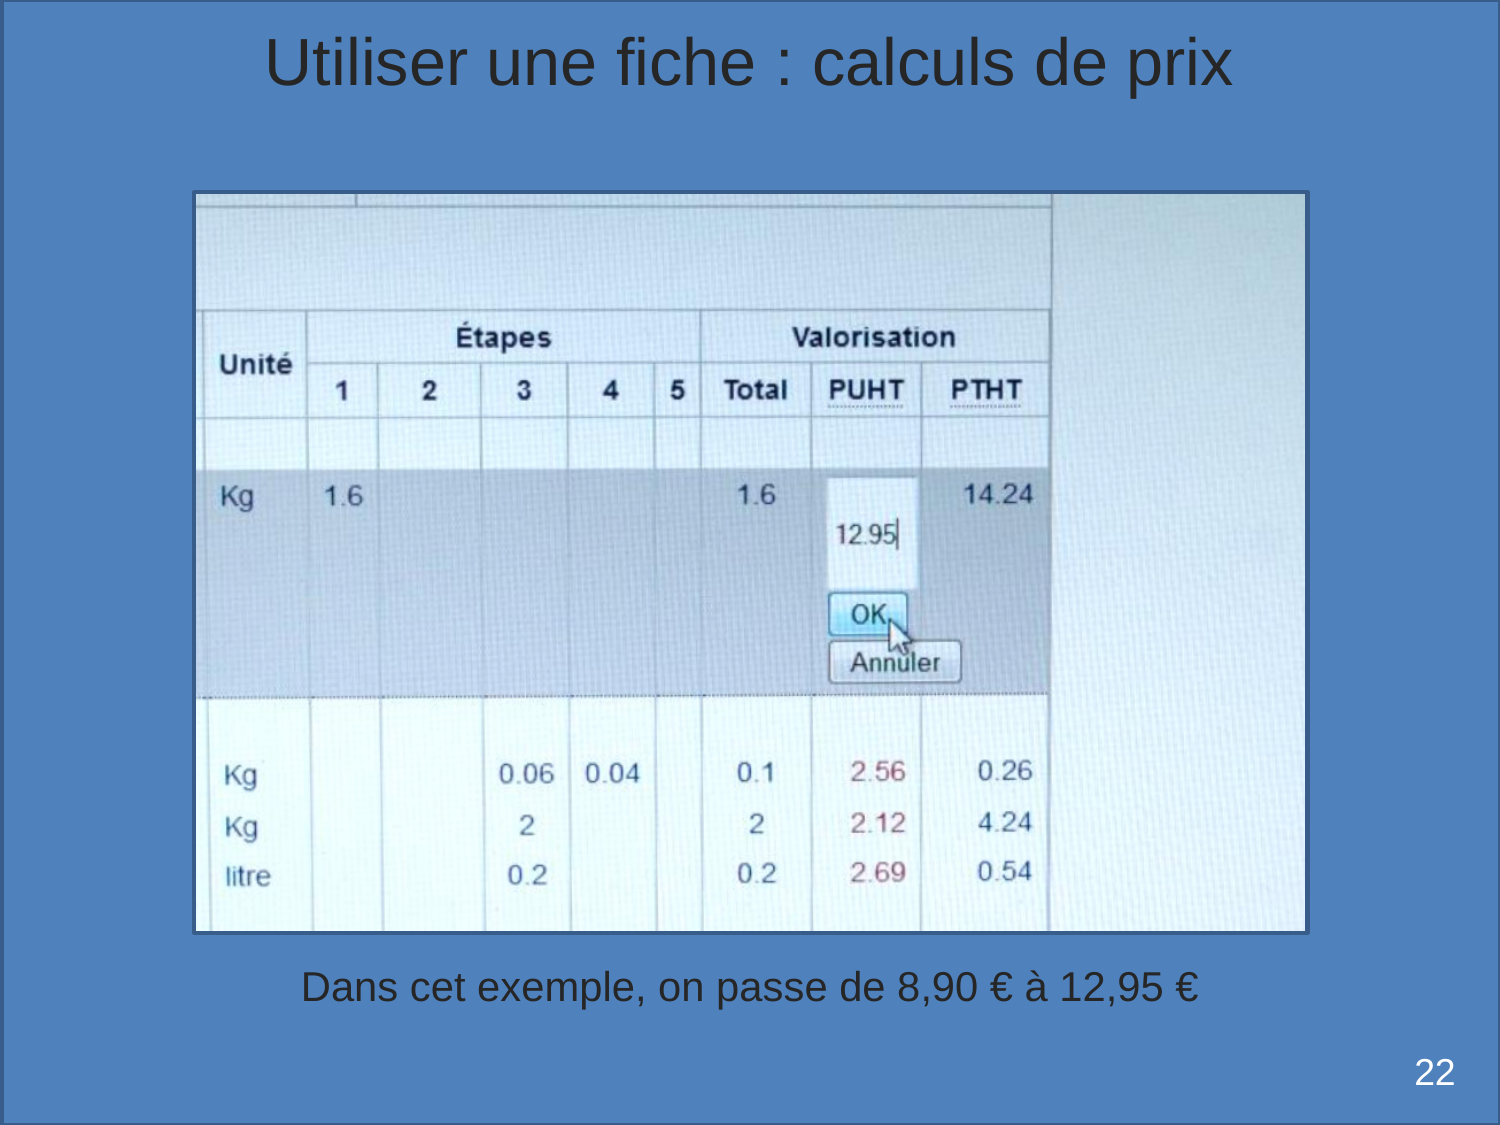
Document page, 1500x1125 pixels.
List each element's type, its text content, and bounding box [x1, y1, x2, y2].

subtitle Dans cet exemple, on passe de 8,90 € à 12,95 € [135, 952, 1365, 1118]
text_box <numéro> [1387, 1040, 1483, 1101]
picture [195, 193, 1307, 932]
text_box Utiliser une fiche : calculs de prix [135, 10, 1365, 138]
text_box [1, 0, 1500, 1125]
